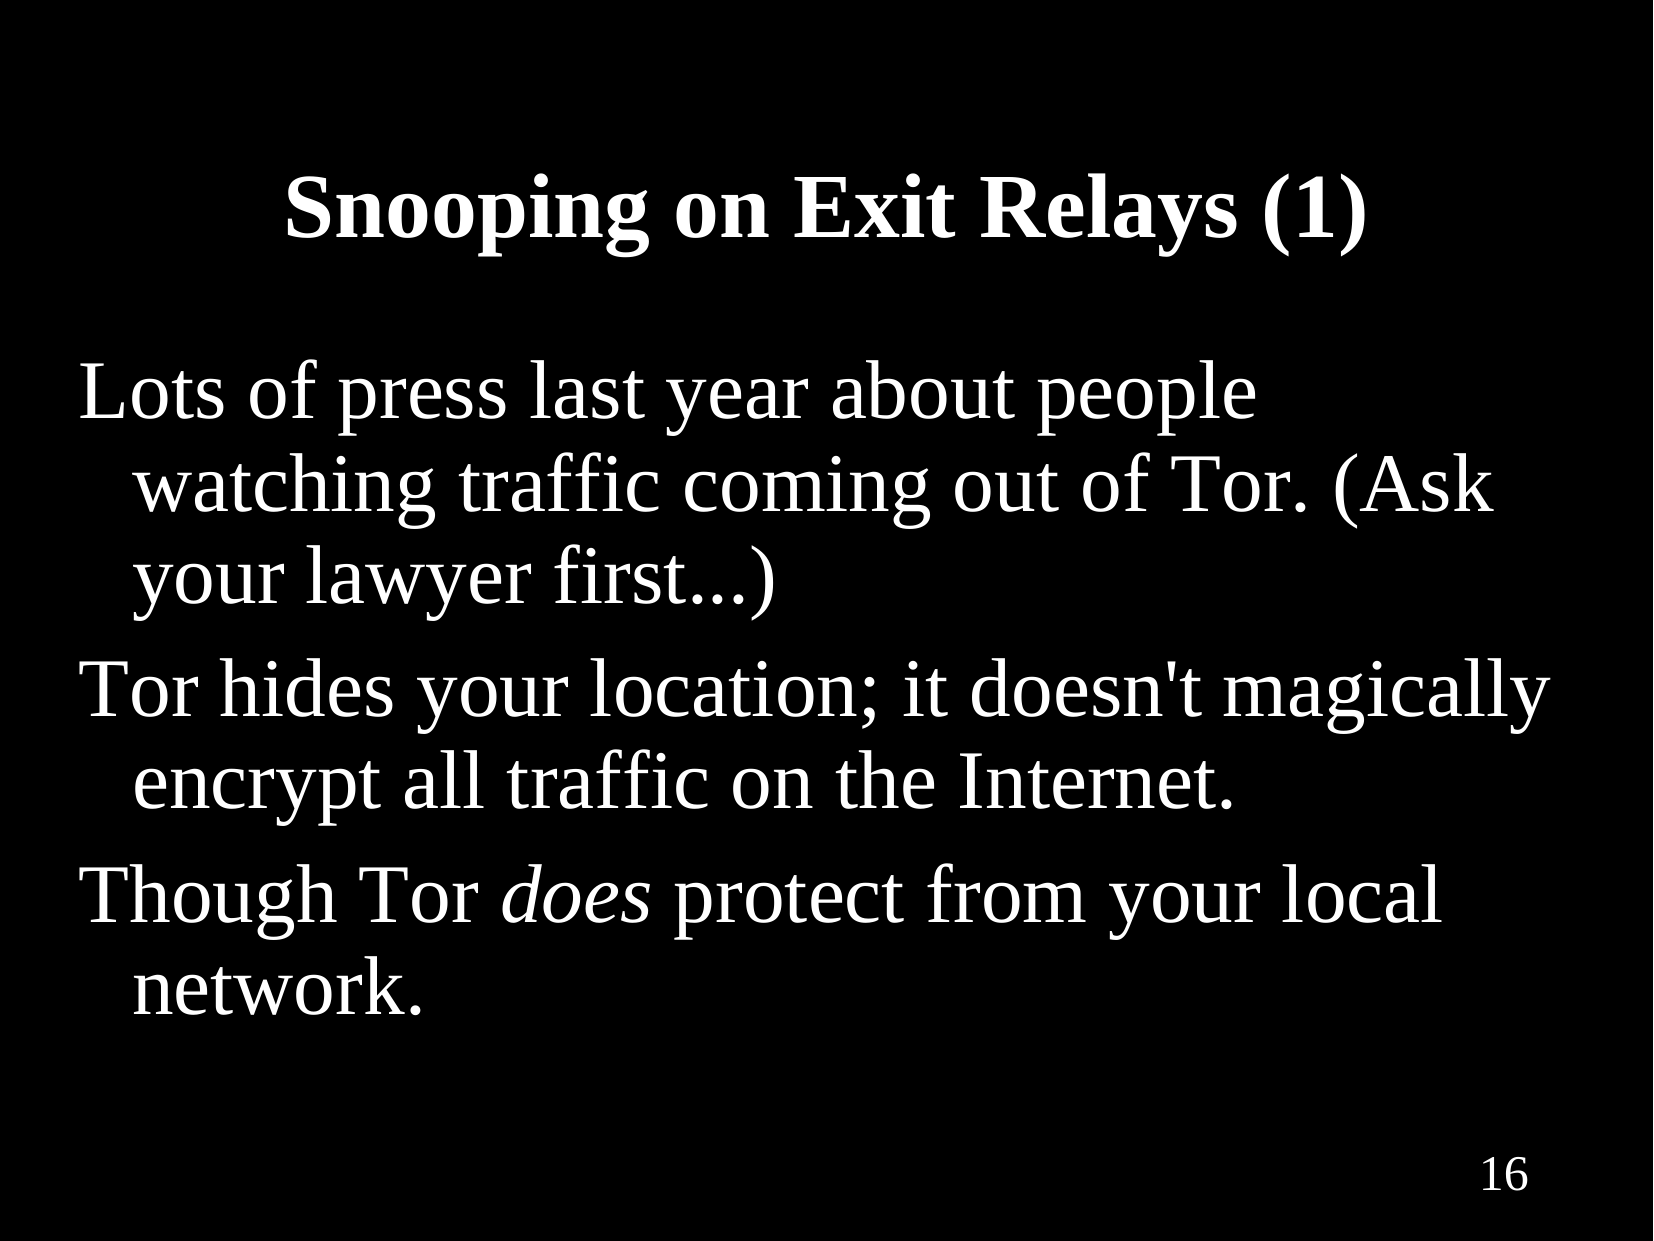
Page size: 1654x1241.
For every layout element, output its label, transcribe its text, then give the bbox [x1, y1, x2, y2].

title Snooping on Exit Relays (1) [121, 102, 1534, 311]
list Lots of press last year about people watching traffic coming out of Tor. (Ask your lawyer first...) Tor hides your location; it doesn't magically encrypt all traffic on the Internet. Though Tor does protect from your local network. [61, 344, 1575, 1127]
